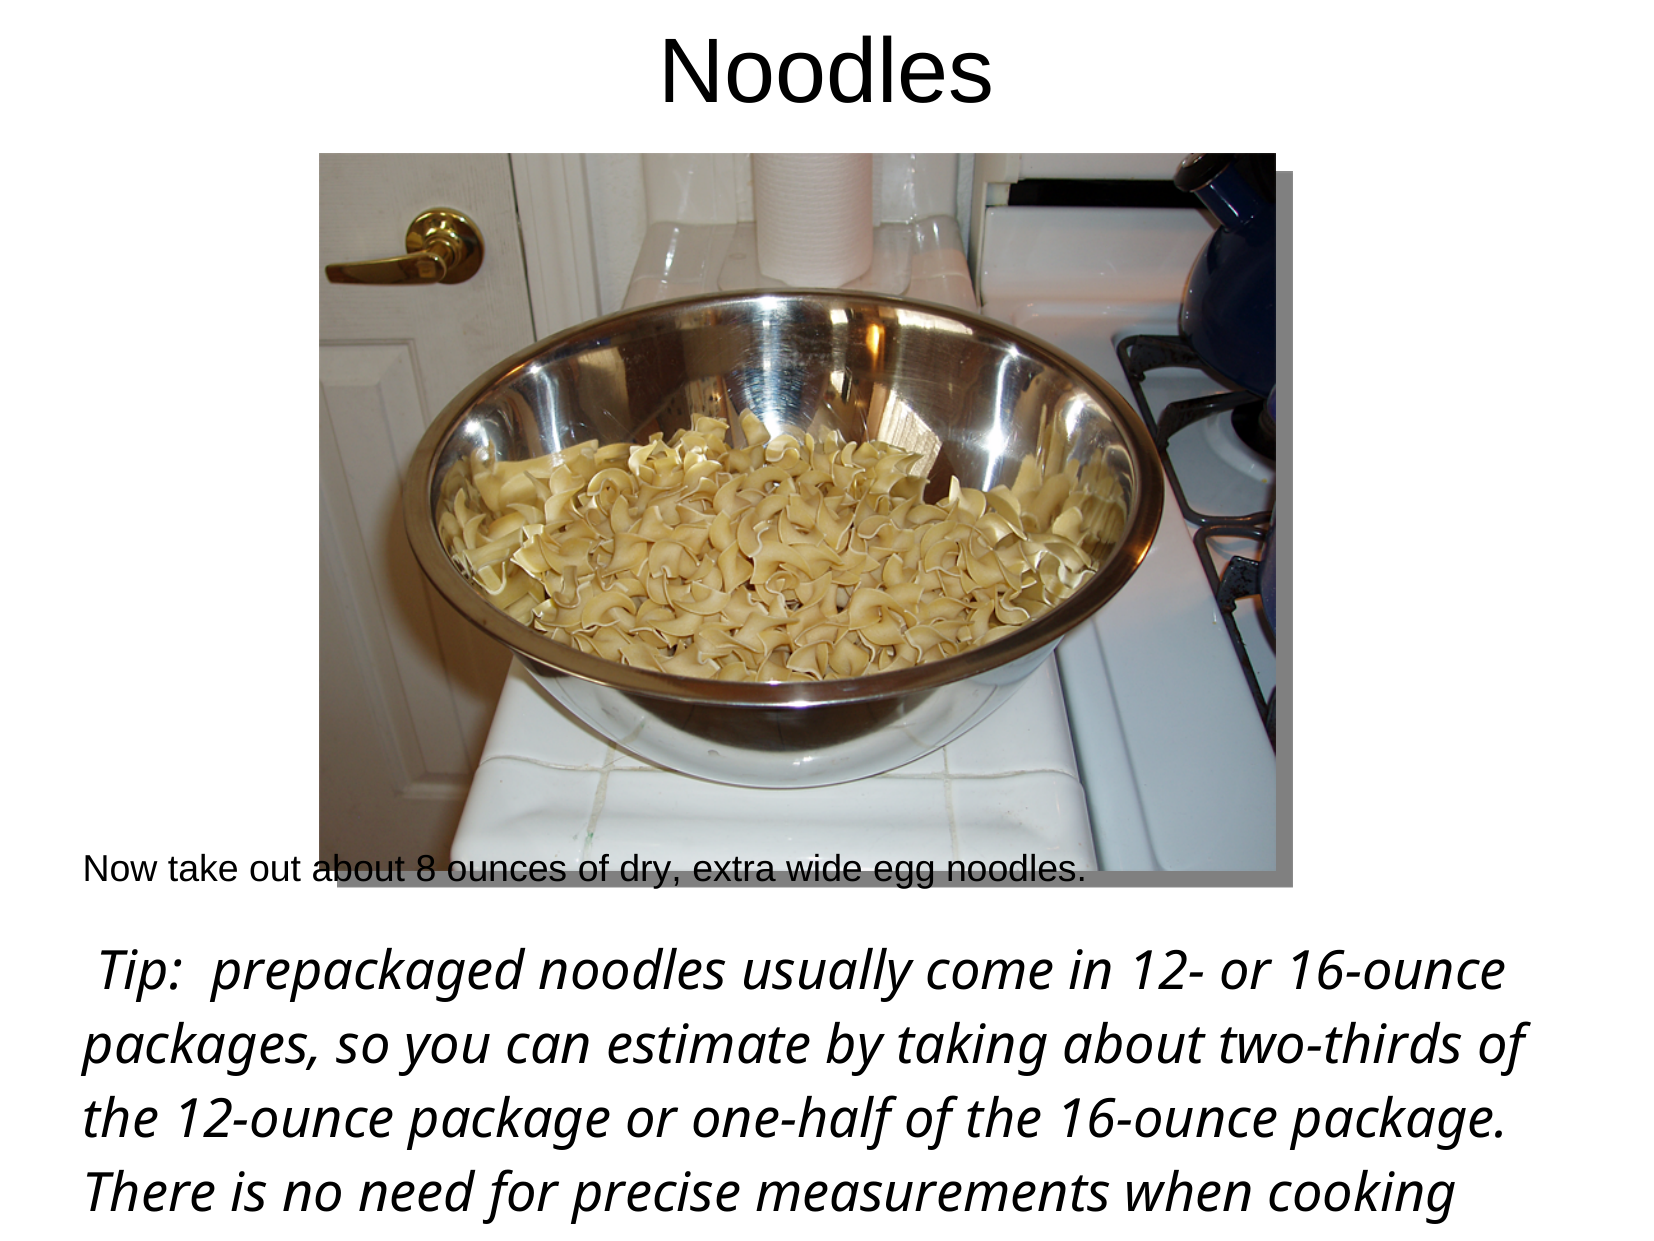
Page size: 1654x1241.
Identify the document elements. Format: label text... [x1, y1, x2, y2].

picture [582, 863, 593, 871]
picture [319, 153, 1276, 871]
picture [826, 863, 836, 871]
picture [919, 863, 929, 871]
picture [952, 863, 961, 871]
picture [846, 863, 857, 869]
picture [532, 863, 543, 869]
picture [1042, 863, 1053, 869]
picture [451, 863, 462, 871]
picture [1013, 863, 1023, 871]
subtitle Now take out about 8 ounces of dry, extra wide egg noodles. Tip: prepackaged noodles usually come in 12- or 16-ounce packages, so you can estimate by taking about two-thirds of the 12-ounce package or one-half of the 16-ounce package. There is no need for precise measurements when cooking pastas. [82, 937, 1571, 1241]
picture [697, 863, 708, 869]
picture [646, 862, 656, 871]
picture [319, 863, 326, 869]
picture [971, 863, 982, 871]
picture [338, 863, 348, 871]
picture [494, 863, 503, 871]
picture [421, 857, 430, 866]
picture [358, 863, 369, 871]
picture [899, 863, 909, 871]
picture [624, 863, 634, 871]
title Noodles [82, 19, 1571, 123]
picture [992, 863, 1003, 871]
picture [878, 863, 889, 869]
